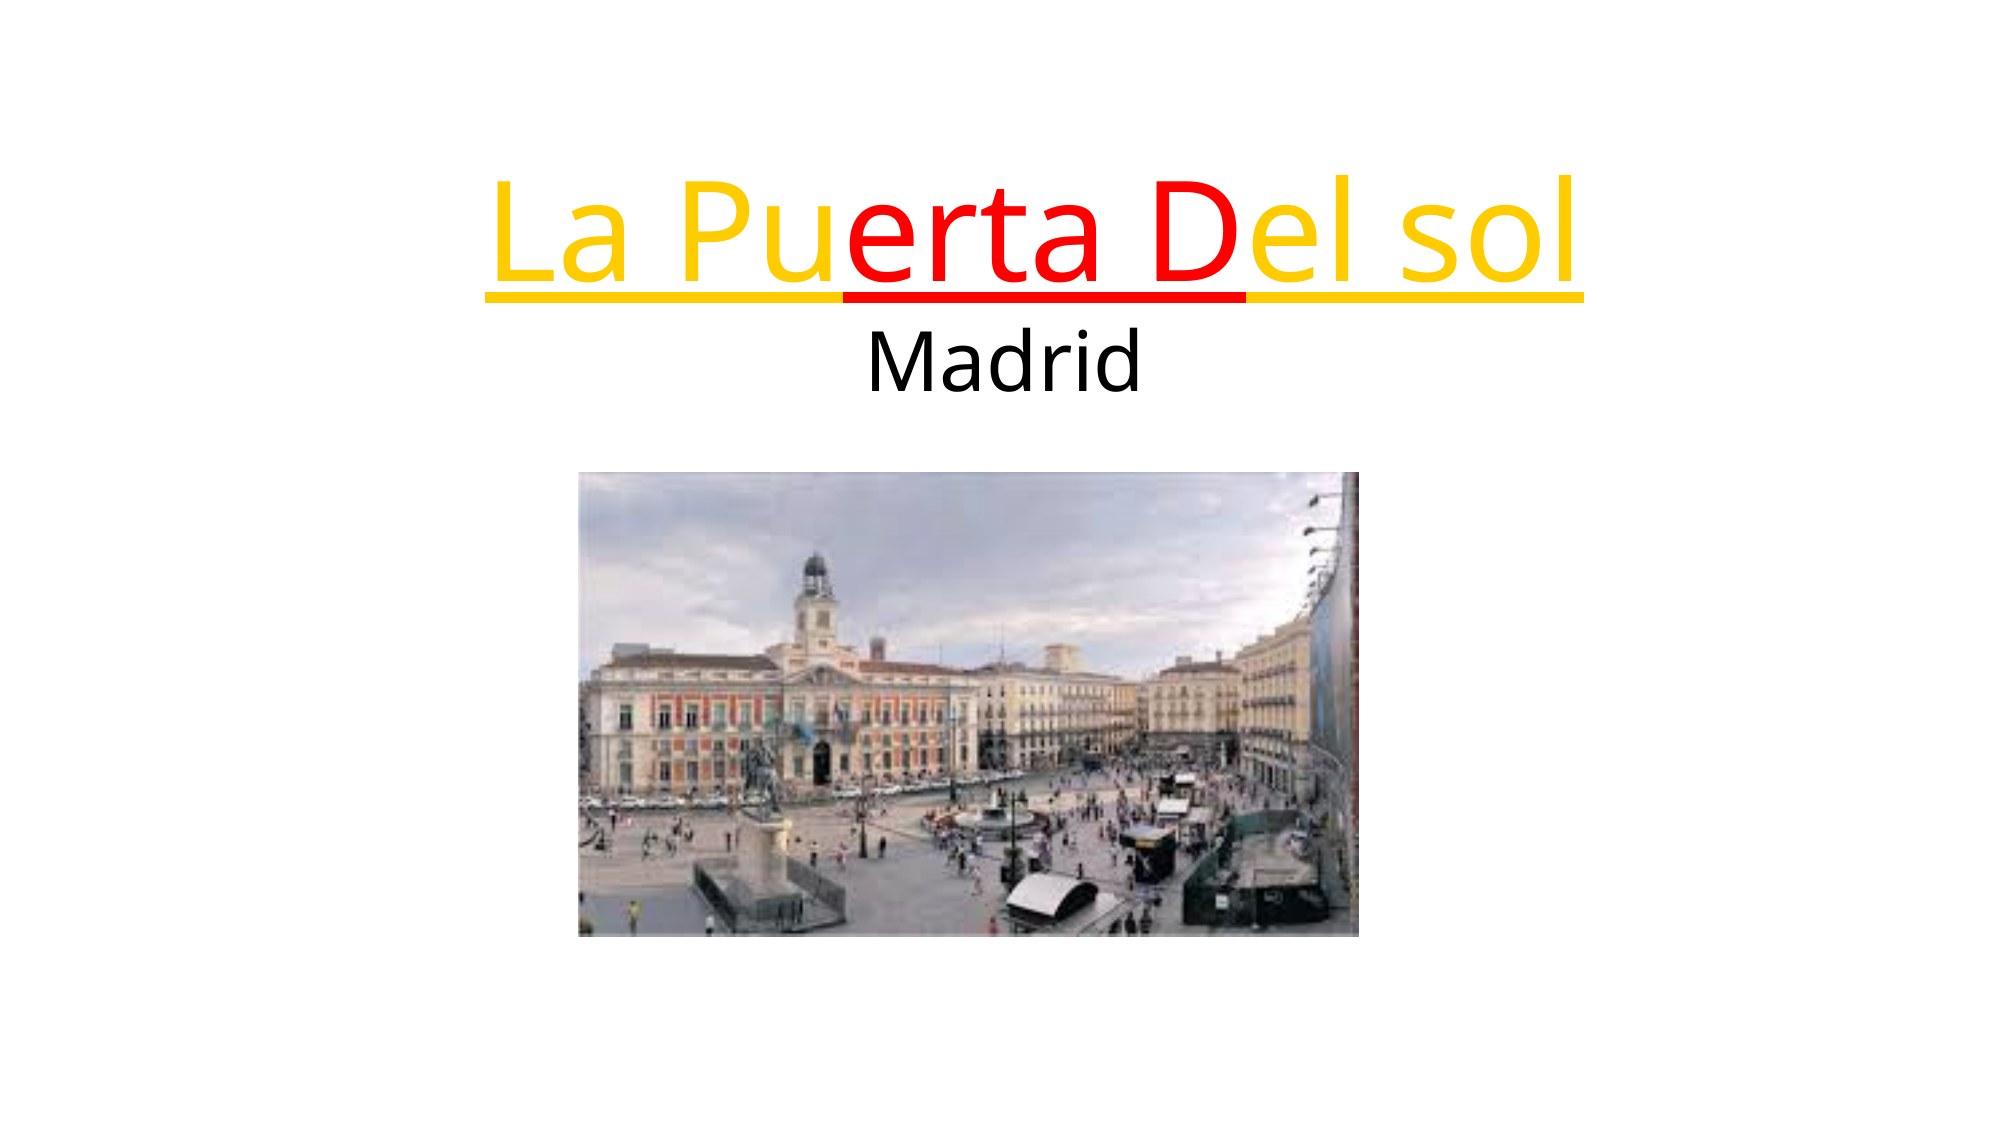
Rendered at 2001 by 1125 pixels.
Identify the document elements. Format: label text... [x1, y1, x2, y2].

title La Puerta Del sol Madrid [469, 153, 1867, 272]
picture [578, 472, 1359, 937]
